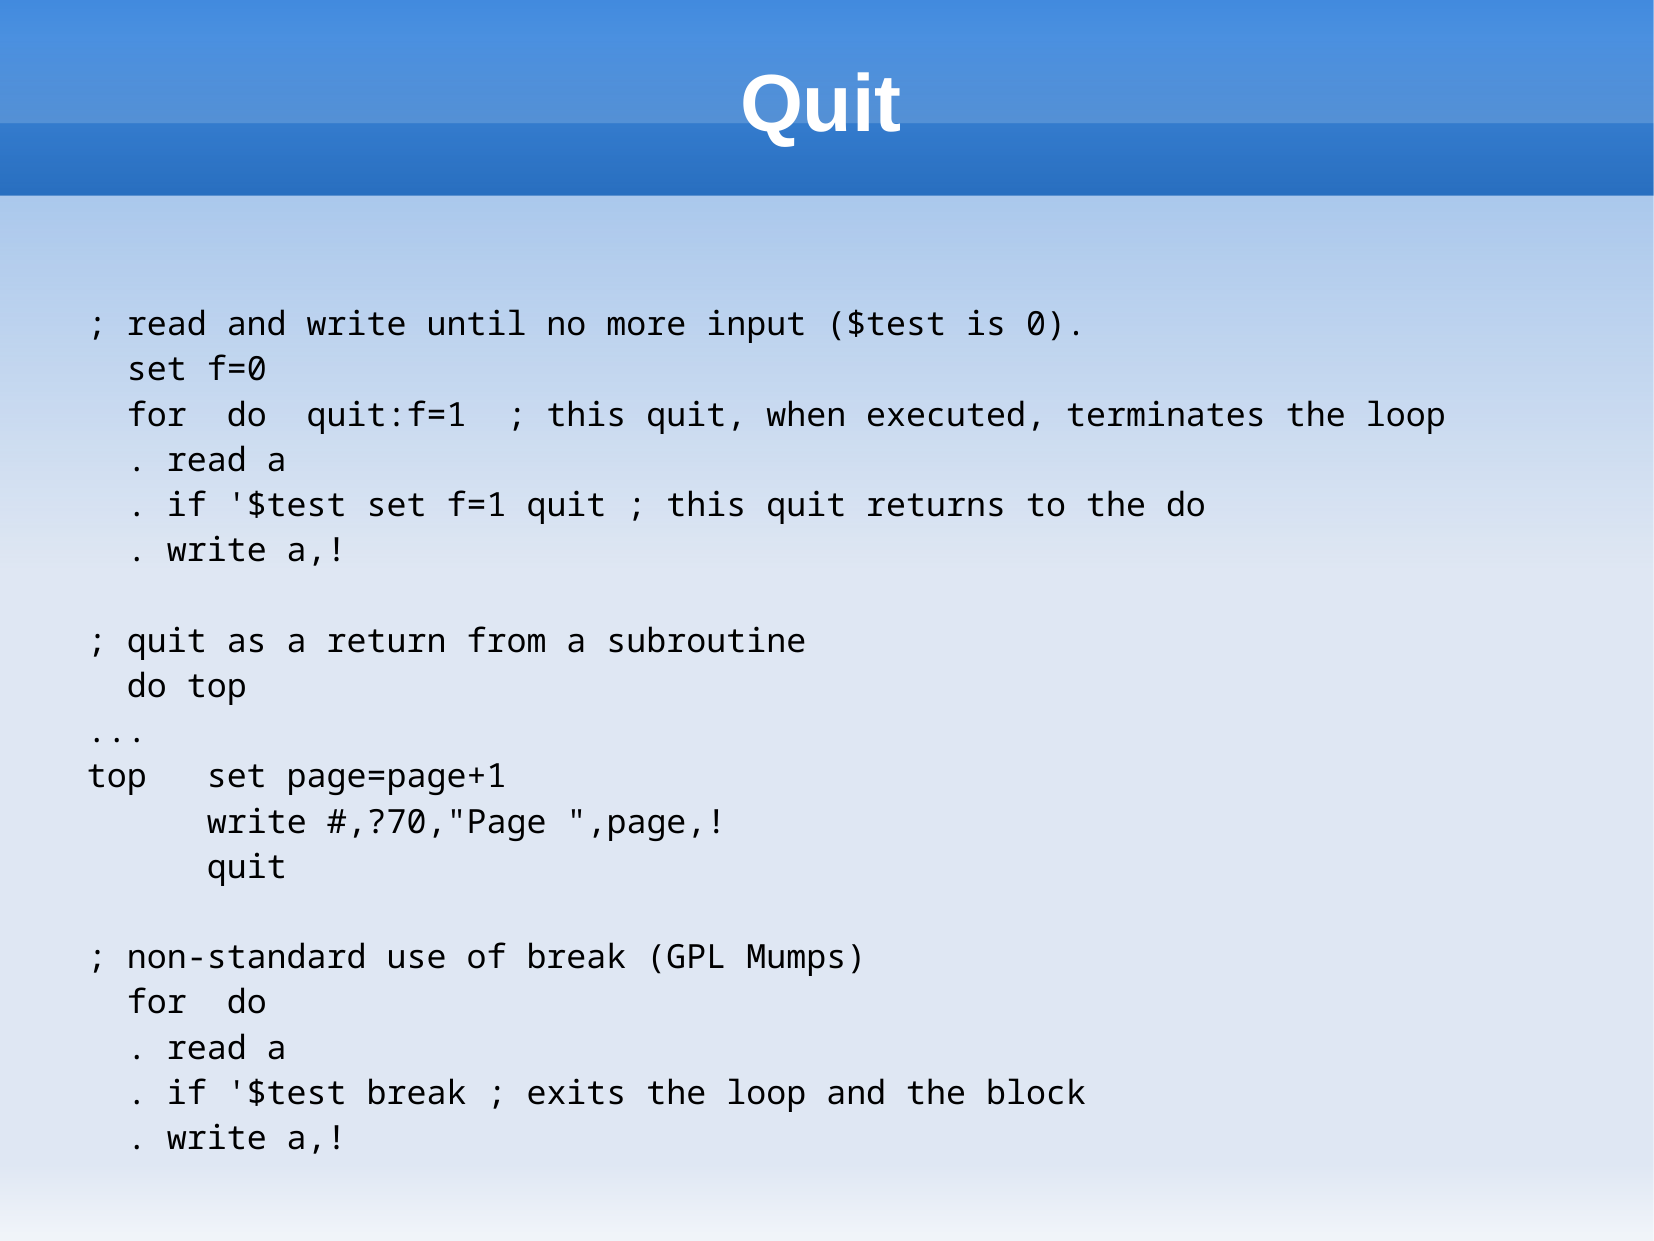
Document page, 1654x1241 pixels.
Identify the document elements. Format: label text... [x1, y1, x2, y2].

picture [0, 0, 1654, 1241]
list ; read and write until no more input ($test is 0). set f=0 for do quit:f=1 ; this quit, when executed, terminates the loop . read a . if '$test set f=1 quit ; this quit returns to the do . write a,! ; quit as a return from a subroutine do top ... top set page=page+1 write #,?70,"Page ",page,! quit ; non-standard use of break (GPL Mumps) for do . read a . if '$test break ; exits the loop and the block . write a,! [86, 300, 1576, 1119]
title Quit [76, 0, 1565, 208]
